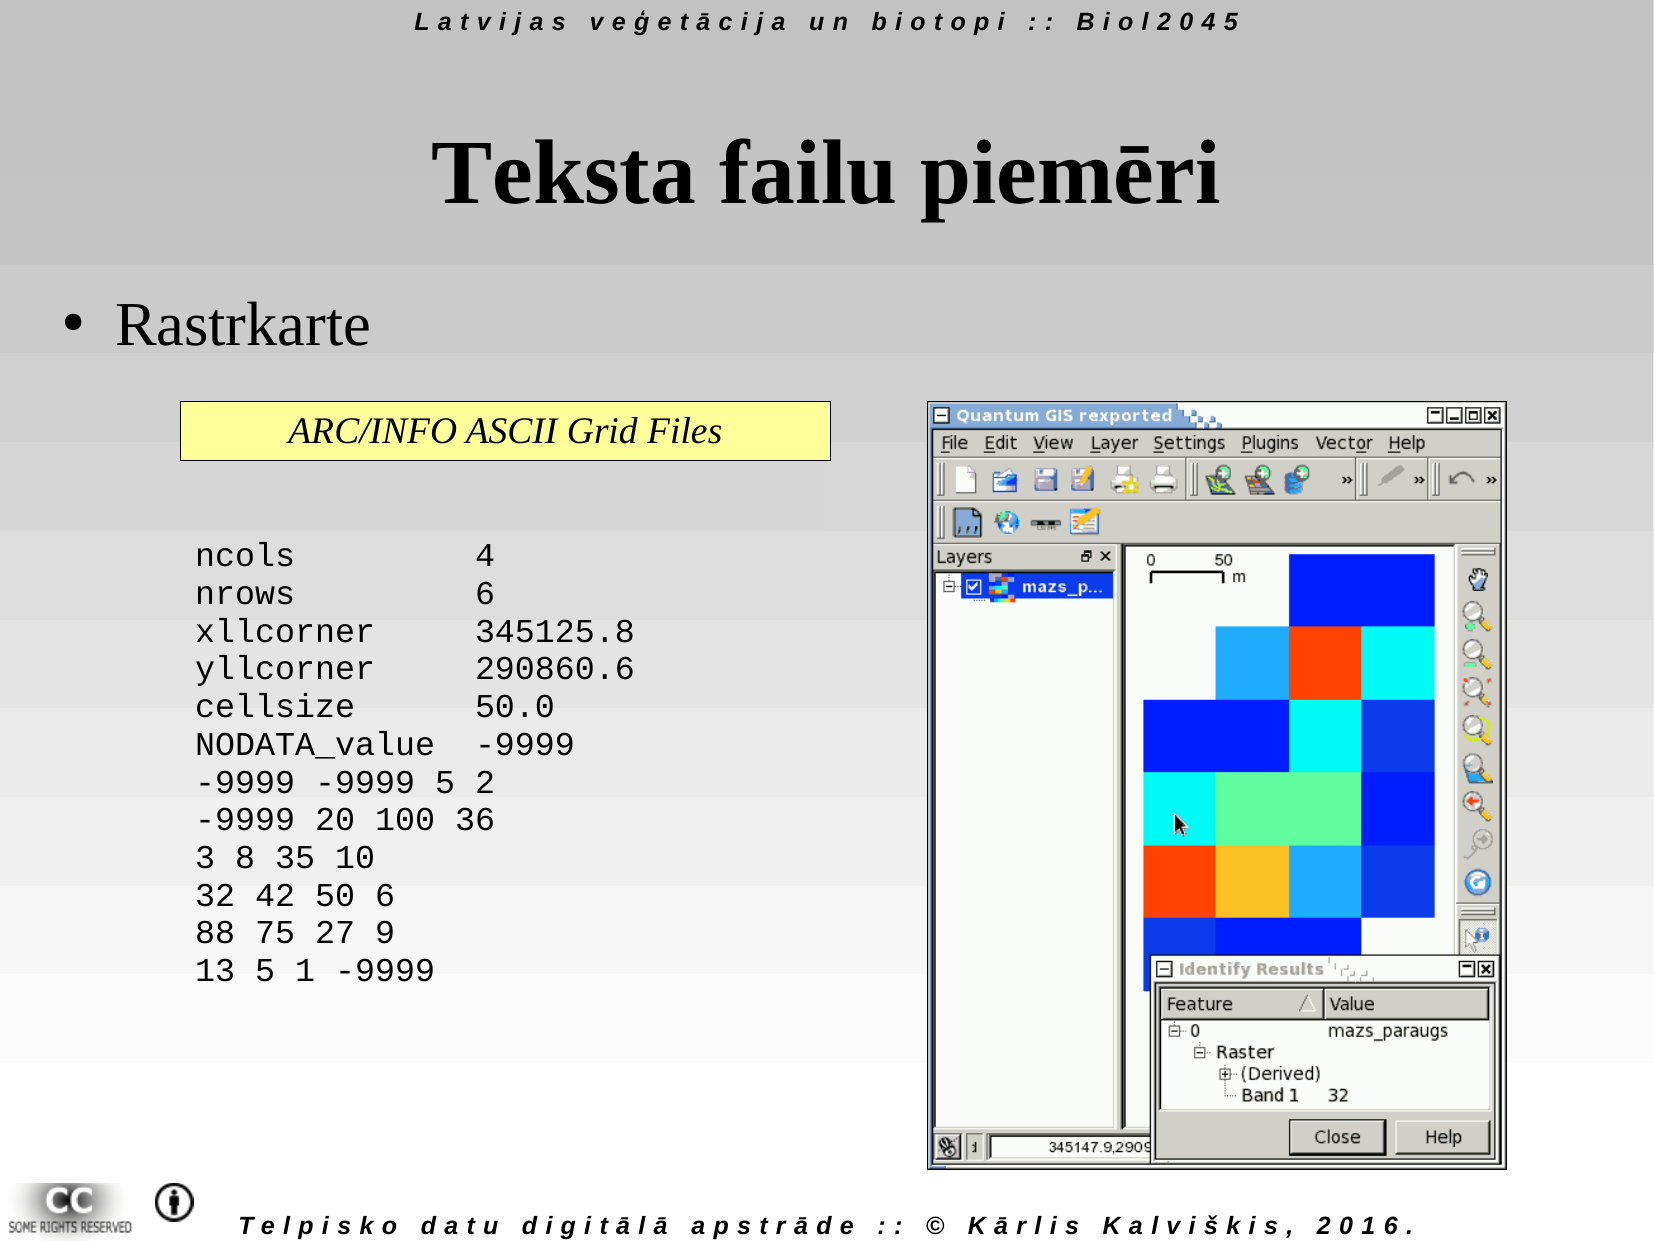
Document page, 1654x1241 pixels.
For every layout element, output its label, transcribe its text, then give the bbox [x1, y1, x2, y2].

list Rastrkarte [44, 289, 1610, 1113]
picture [0, 0, 1654, 1241]
title Teksta failu piemēri [29, 49, 1625, 296]
text_box ARC/INFO ASCII Grid Files [180, 401, 831, 461]
text_box ncols 4 nrows 6 xllcorner 345125.8 yllcorner 290860.6 cellsize 50.0 NODATA_value -9999 -9999 -9999 5 2 -9999 20 100 36 3 8 35 10 32 42 50 6 88 75 27 9 13 5 1 -9999 [180, 531, 651, 1037]
